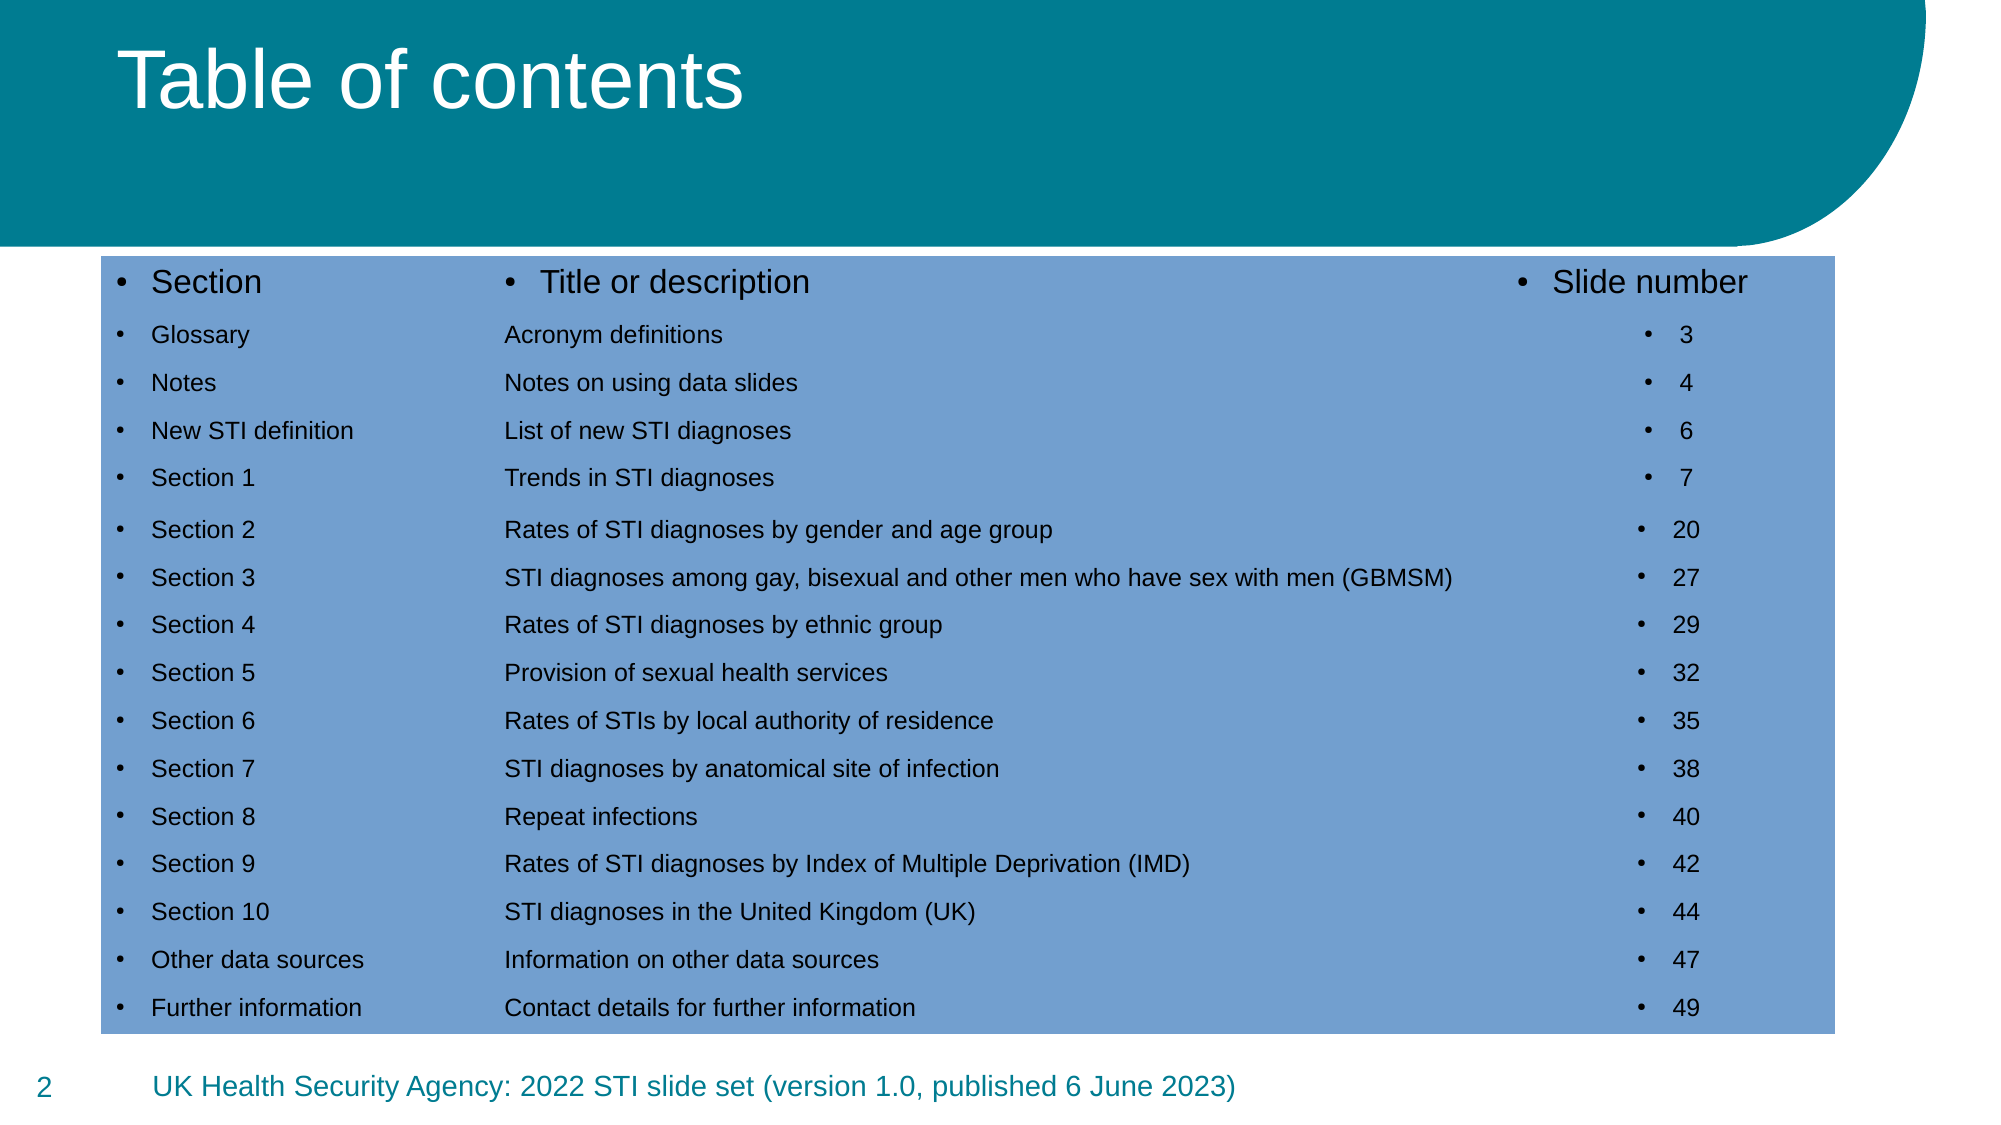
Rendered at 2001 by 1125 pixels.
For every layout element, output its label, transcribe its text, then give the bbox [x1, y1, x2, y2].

table_cell Section 8 [101, 795, 490, 843]
table_cell Section 5 [101, 651, 490, 699]
table_cell 40 [1502, 795, 1835, 843]
table_cell Repeat infections [490, 795, 1502, 843]
table_header Slide number [1502, 256, 1835, 314]
table_cell Section 6 [101, 699, 490, 747]
table_cell Information on other data sources [490, 939, 1502, 986]
table_cell Section 4 [101, 604, 490, 651]
table_header Section [101, 256, 490, 314]
table_cell 42 [1502, 843, 1835, 891]
table_cell 35 [1502, 699, 1835, 747]
table_cell STI diagnoses in the United Kingdom (UK) [490, 891, 1502, 939]
table_cell Provision of sexual health services [490, 651, 1502, 699]
table_cell 4 [1502, 362, 1835, 409]
table_cell 7 [1502, 456, 1835, 508]
table_cell Other data sources [101, 939, 490, 986]
table_cell 6 [1502, 409, 1835, 456]
table_cell Section 9 [101, 843, 490, 891]
table_cell New STI definition [101, 409, 490, 456]
table_cell Rates of STI diagnoses by Index of Multiple Deprivation (IMD) [490, 843, 1502, 891]
table_cell Section 7 [101, 747, 490, 795]
table_cell List of new STI diagnoses [490, 409, 1502, 456]
table_cell Section 2 [101, 508, 490, 556]
table_cell STI diagnoses by anatomical site of infection [490, 747, 1502, 795]
table_cell Notes [101, 362, 490, 409]
table_cell 32 [1502, 651, 1835, 699]
table_header Title or description [490, 256, 1502, 314]
title Table of contents [101, 29, 1747, 189]
table_cell Section 3 [101, 556, 490, 604]
table_cell Section 1 [101, 456, 490, 508]
text_box [21, 1056, 120, 1117]
table_cell 49 [1502, 986, 1835, 1034]
table_cell Glossary [101, 314, 490, 362]
table_cell Contact details for further information [490, 986, 1502, 1034]
table_cell Further information [101, 986, 490, 1034]
table_cell 3 [1502, 314, 1835, 362]
text_box UK Health Security Agency: 2022 STI slide set (version 1.0, published 6 June 2023) [137, 1054, 1780, 1115]
table_cell 38 [1502, 747, 1835, 795]
table_cell Rates of STI diagnoses by ethnic group [490, 604, 1502, 651]
table_cell 20 [1502, 508, 1835, 556]
table_cell 27 [1502, 556, 1835, 604]
table_cell Notes on using data slides [490, 362, 1502, 409]
table_cell Section 10 [101, 891, 490, 939]
table_cell 47 [1502, 939, 1835, 986]
table_cell Rates of STIs by local authority of residence [490, 699, 1502, 747]
table_cell STI diagnoses among gay, bisexual and other men who have sex with men (GBMSM) [490, 556, 1502, 604]
table_cell Rates of STI diagnoses by gender and age group [490, 508, 1502, 556]
table_cell 44 [1502, 891, 1835, 939]
table_cell Trends in STI diagnoses [490, 456, 1502, 508]
table_cell Acronym definitions [490, 314, 1502, 362]
table_cell 29 [1502, 604, 1835, 651]
